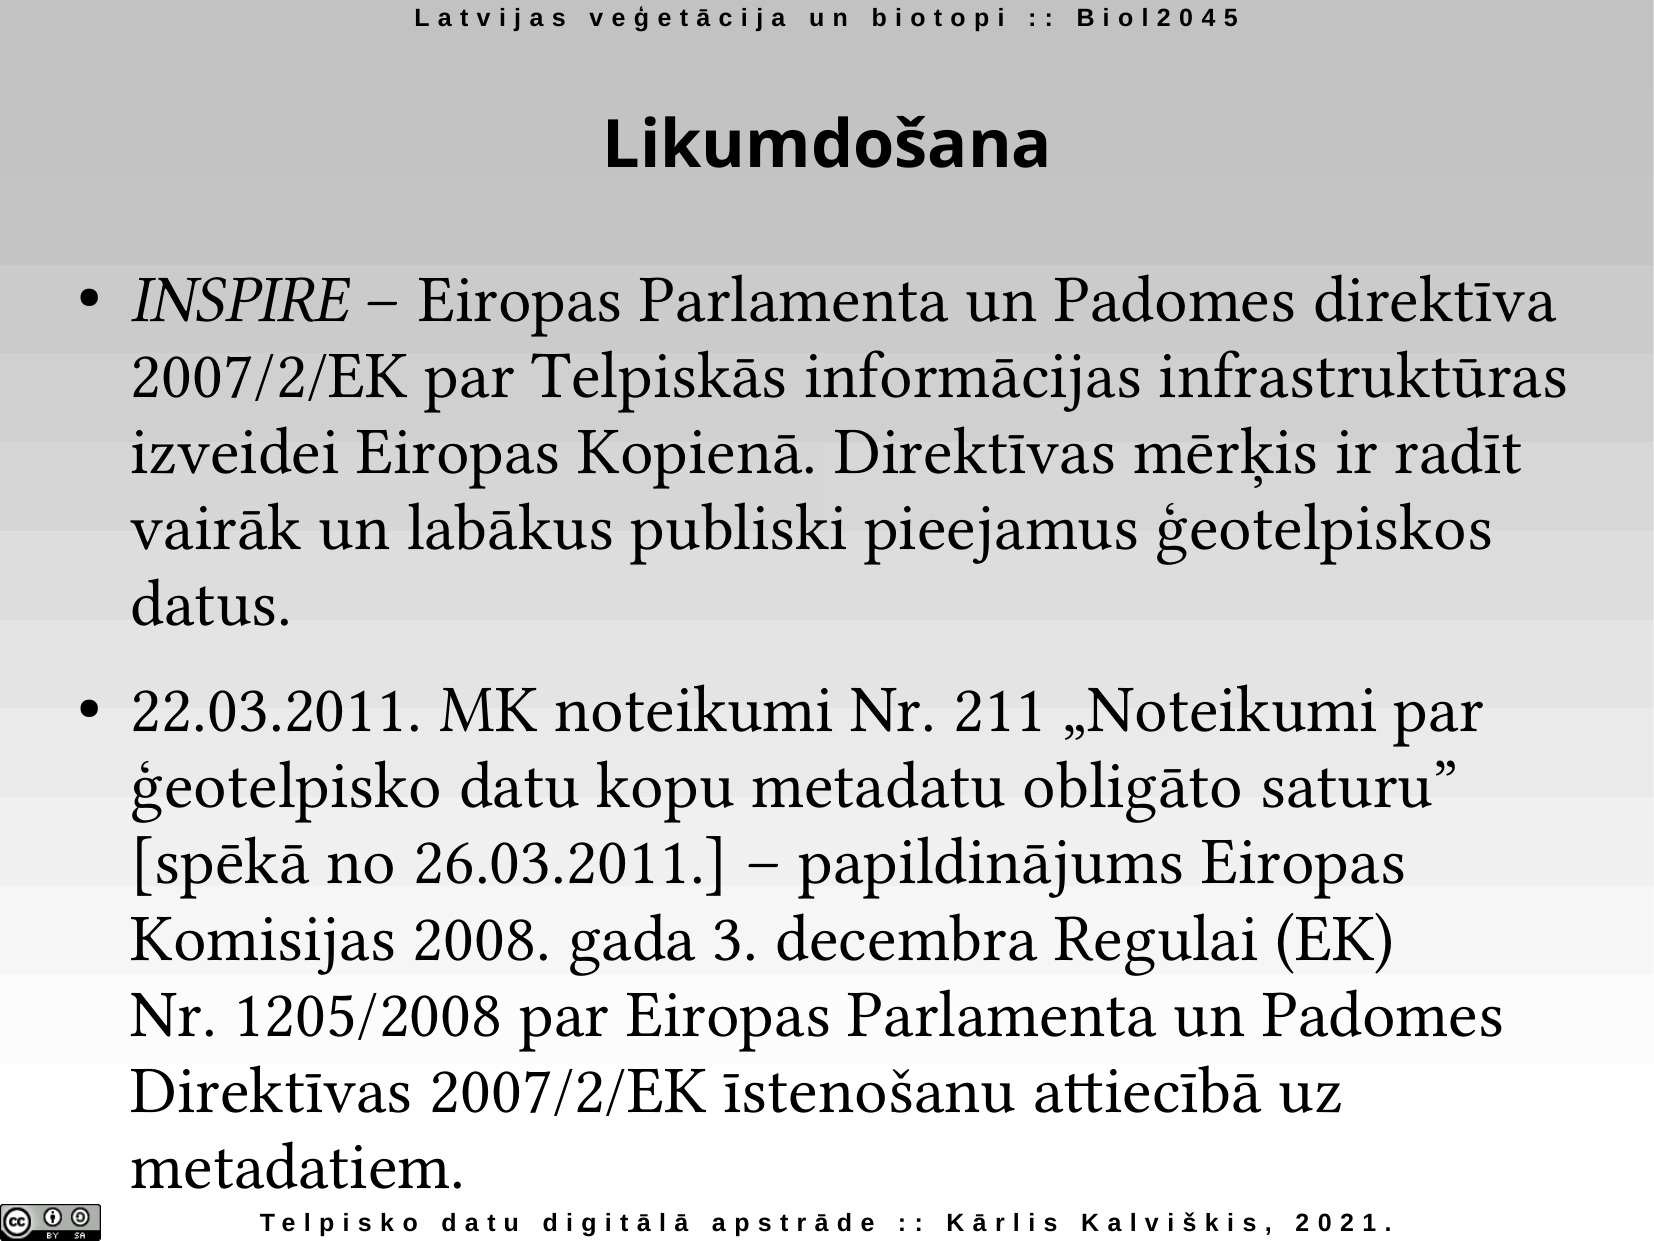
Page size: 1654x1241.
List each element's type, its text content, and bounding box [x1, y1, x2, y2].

list INSPIRE – Eiropas Parlamenta un Padomes direktīva 2007/2/EK par Telpiskās informācijas infrastruktūras izveidei Eiropas Kopienā. Direktīvas mērķis ir radīt vairāk un labākus publiski pieejamus ģeotelpiskos datus. 22.03.2011. MK noteikumi Nr. 211 „Noteikumi par ģeotelpisko datu kopu metadatu obligāto saturu” [spēkā no 26.03.2011.] – papildinājums Eiropas Komisijas 2008. gada 3. decembra Regulai (EK) Nr. 1205/2008 par Eiropas Parlamenta un Padomes Direktīvas 2007/2/EK īstenošanu attiecībā uz metadatiem. [59, 261, 1596, 1206]
picture [0, 0, 1654, 1241]
title Likumdošana [59, 37, 1596, 246]
